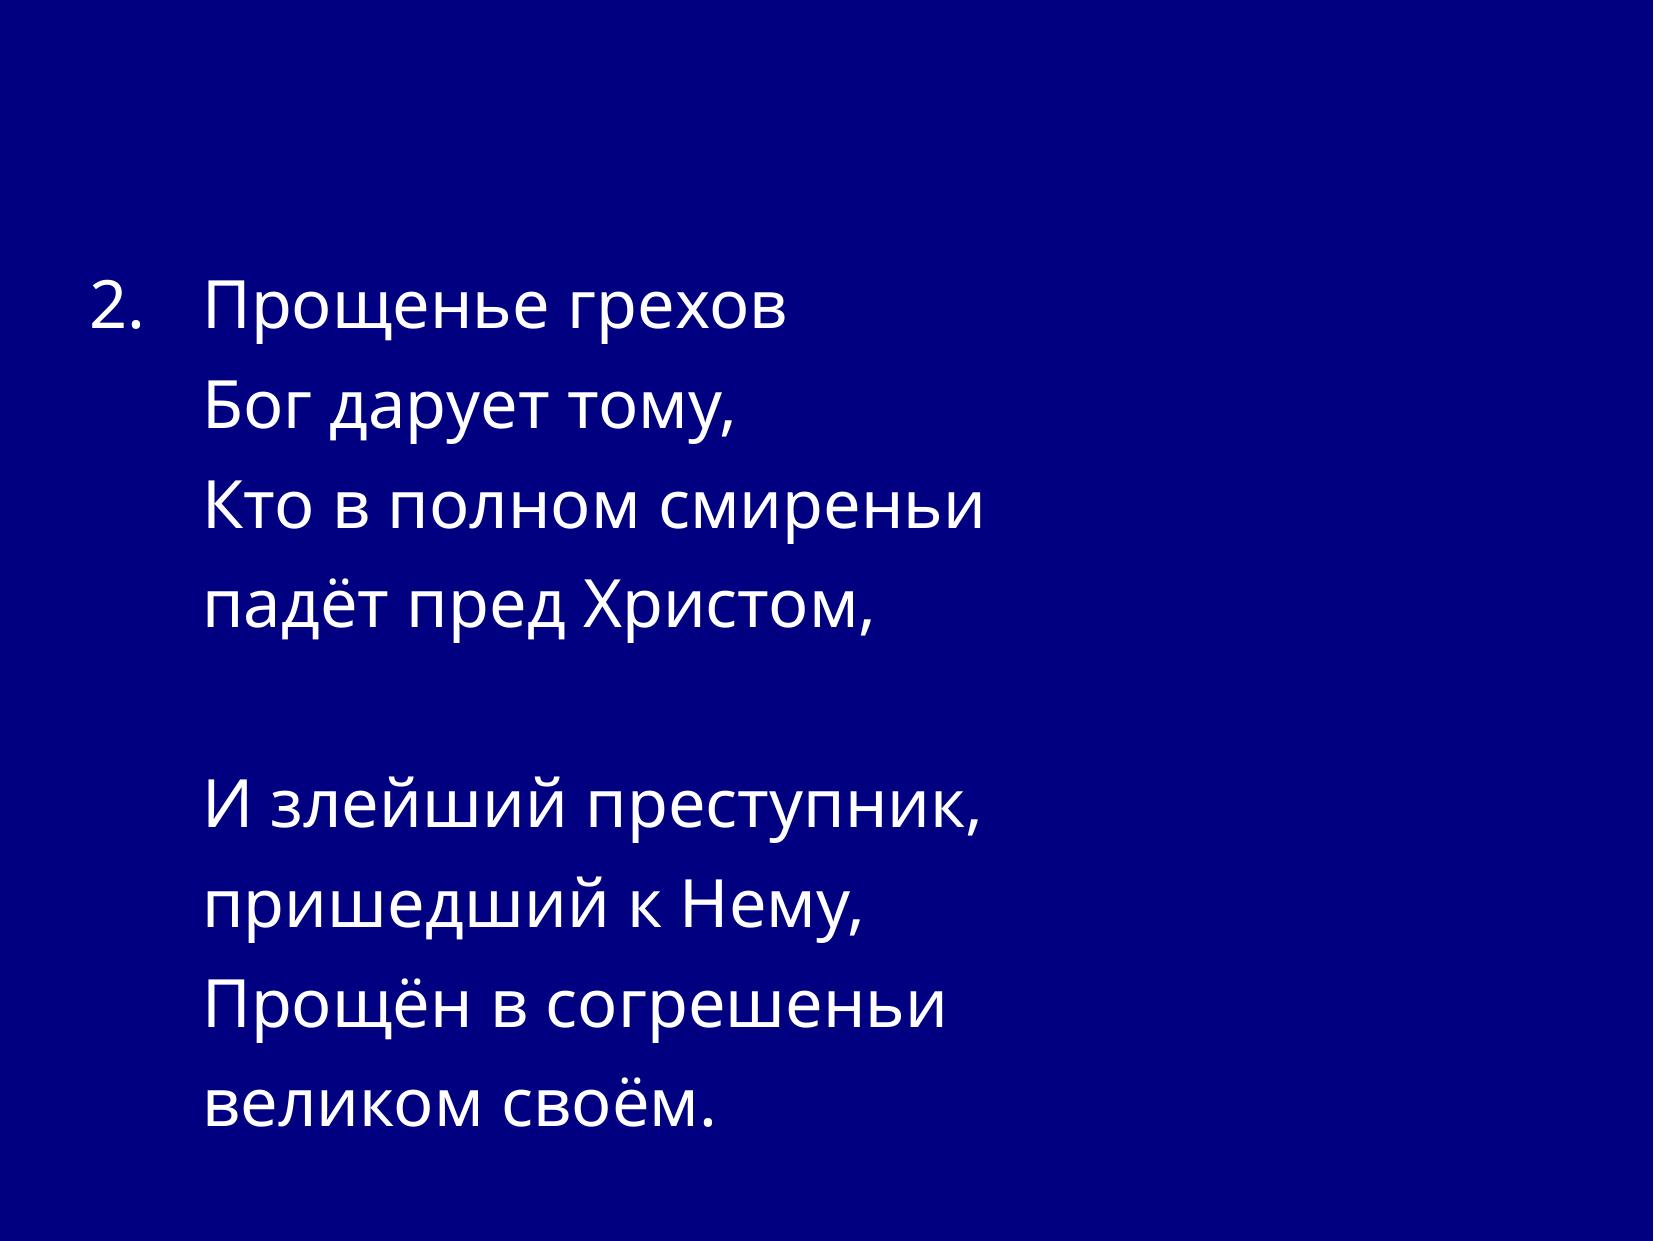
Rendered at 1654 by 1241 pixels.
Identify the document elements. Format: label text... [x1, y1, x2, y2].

text_box 2. Прощенье грехов Бог дарует тому, Кто в полном смиреньи падёт пред Христом, И злейший преступник, пришедший к Нему, Прощён в согрешеньи великом своём. [75, 150, 1576, 1163]
